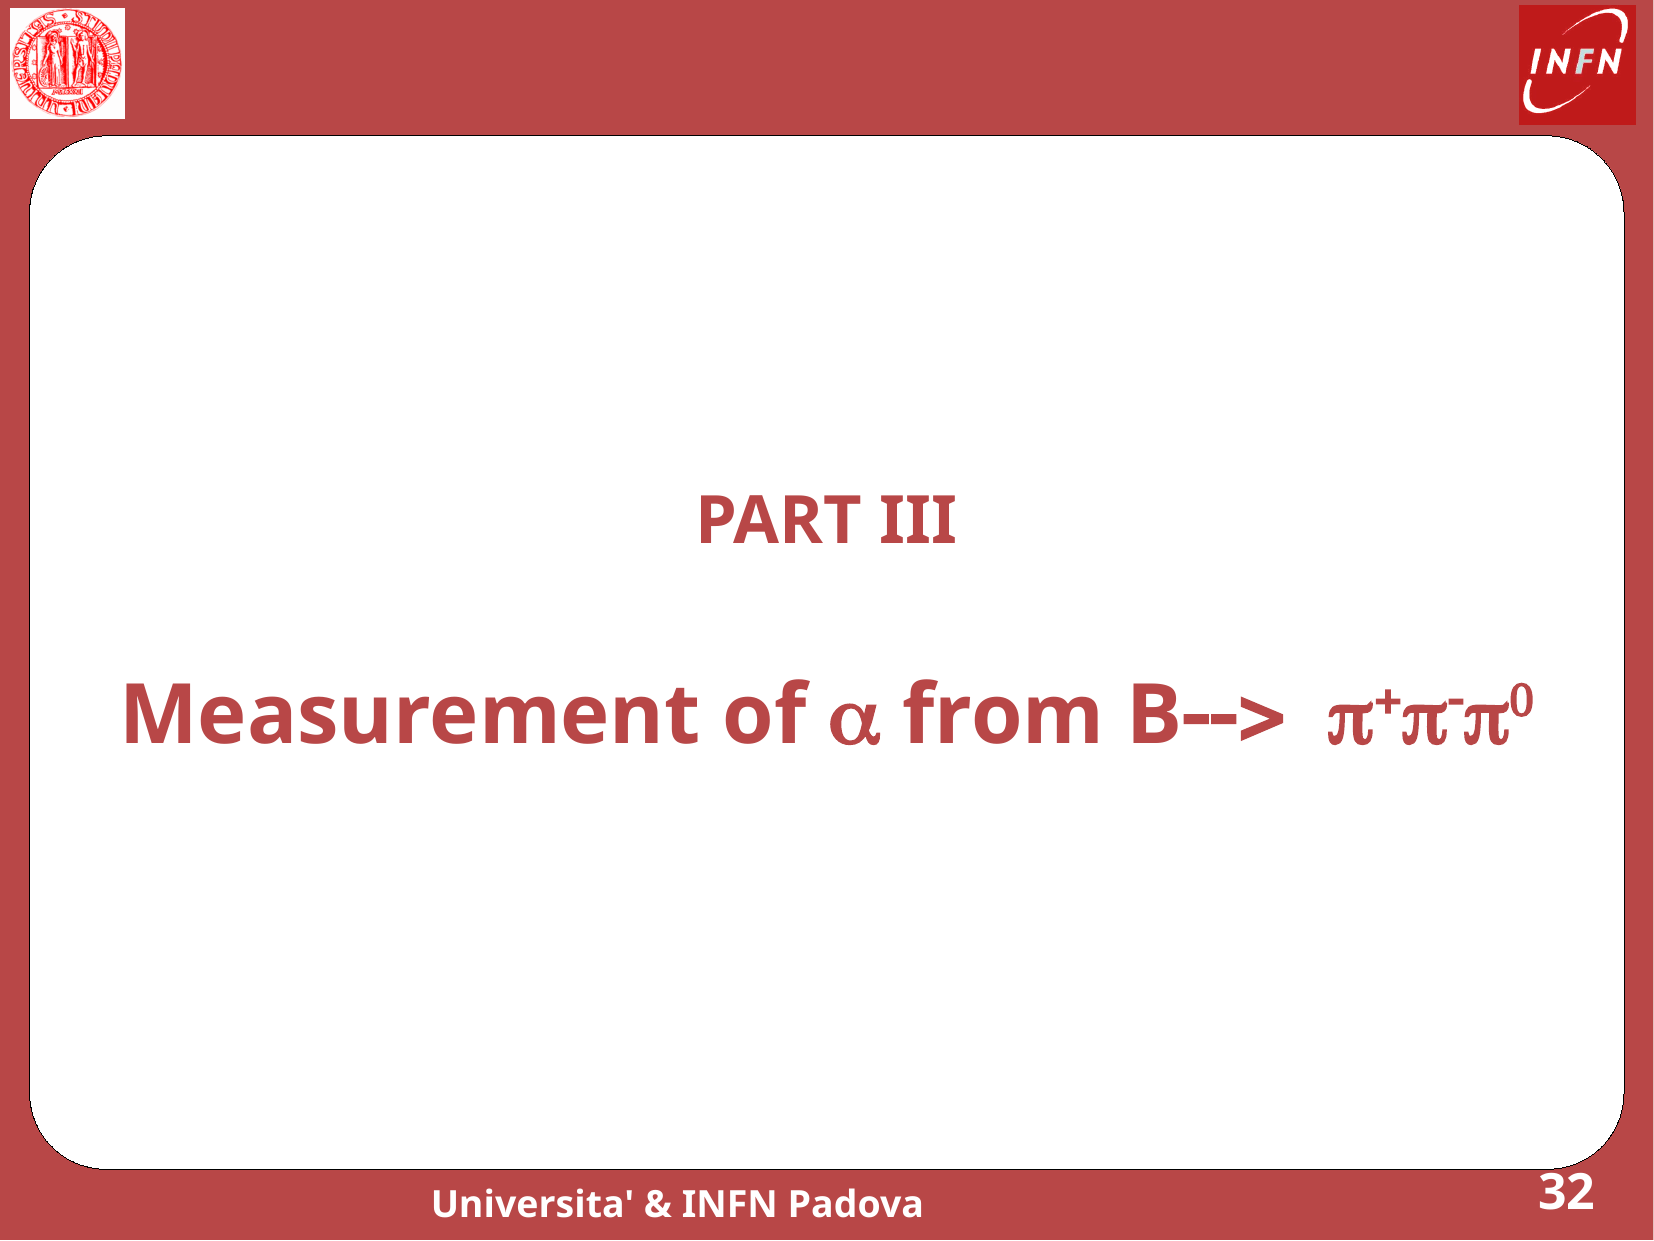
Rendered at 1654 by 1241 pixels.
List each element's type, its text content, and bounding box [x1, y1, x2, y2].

title PART III Measurement of a from B--> p+p-p0 [82, 453, 1571, 788]
